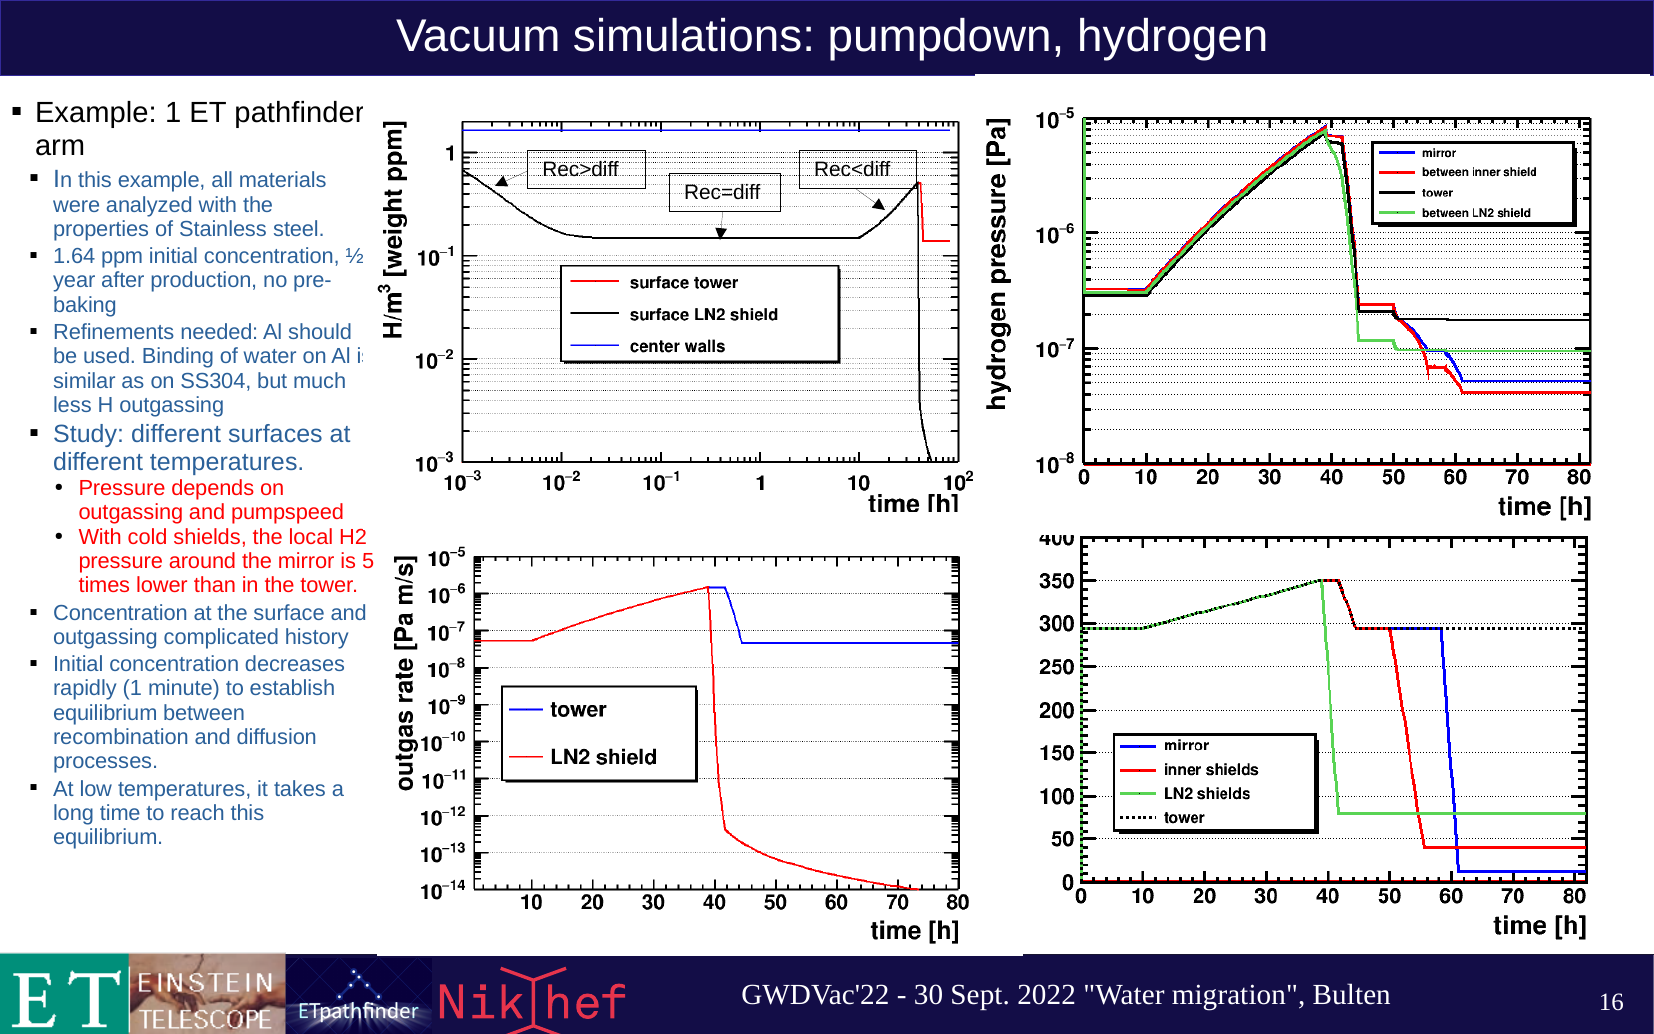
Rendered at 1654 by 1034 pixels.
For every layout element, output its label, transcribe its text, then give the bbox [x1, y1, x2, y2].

text_box Rec<diff [799, 150, 917, 189]
text_box Rec=diff [669, 173, 781, 212]
list Example: 1 ET pathfinder arm In this example, all materials were analyzed with the properties of Stainless steel. 1.64 ppm initial concentration, ½ year after production, no pre-baking Refinements needed: Al should be used. Binding of water on Al is similar as on SS304, but much less H outgassing Study: different surfaces at different temperatures. Pressure depends on outgassing and pumpspeed With cold shields, the local H2 pressure around the mirror is 5 times lower than in the tower. Concentration at the surface and outgassing complicated history Initial concentration decreases rapidly (1 minute) to establish equilibrium between recombination and diffusion processes. At low temperatures, it takes a long time to reach this equilibrium. [9, 95, 376, 936]
picture [363, 74, 1653, 957]
picture [0, 951, 432, 1034]
text_box Rec>diff [527, 150, 646, 189]
title Vacuum simulations: pumpdown, hydrogen [75, 1, 1591, 70]
